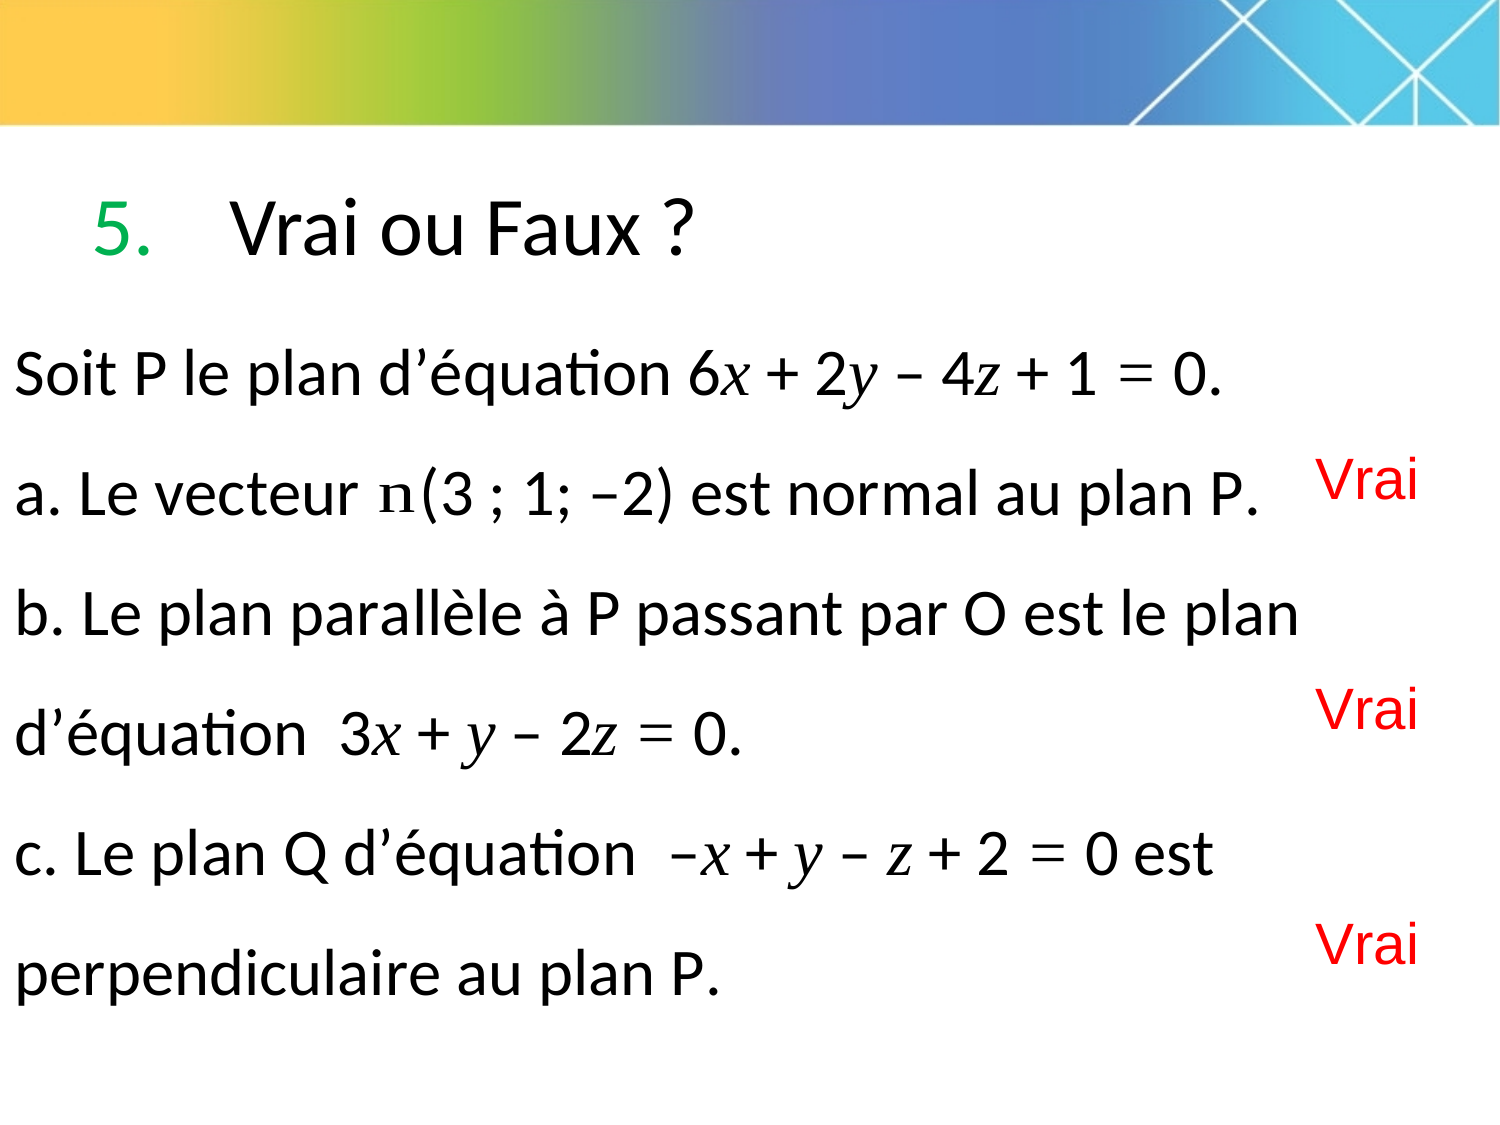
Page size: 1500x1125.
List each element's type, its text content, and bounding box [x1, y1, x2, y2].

text_box Vrai [1300, 898, 1477, 984]
text_box Vrai [1300, 433, 1477, 520]
text_box Vrai [1300, 664, 1477, 750]
text_box Soit P le plan d’équation 6x + 2y – 4z + 1 = 0. a. Le vecteur (3 ; 1; –2) est normal au plan P. b. Le plan parallèle à P passant par O est le plan d’équation 3x + y – 2z = 0. c. Le plan Q d’équation –x + y – z + 2 = 0 est perpendiculaire au plan P. [0, 281, 1395, 1017]
chart [360, 460, 436, 520]
title Vrai ou Faux ? [76, 128, 1500, 315]
picture [0, 0, 1500, 127]
